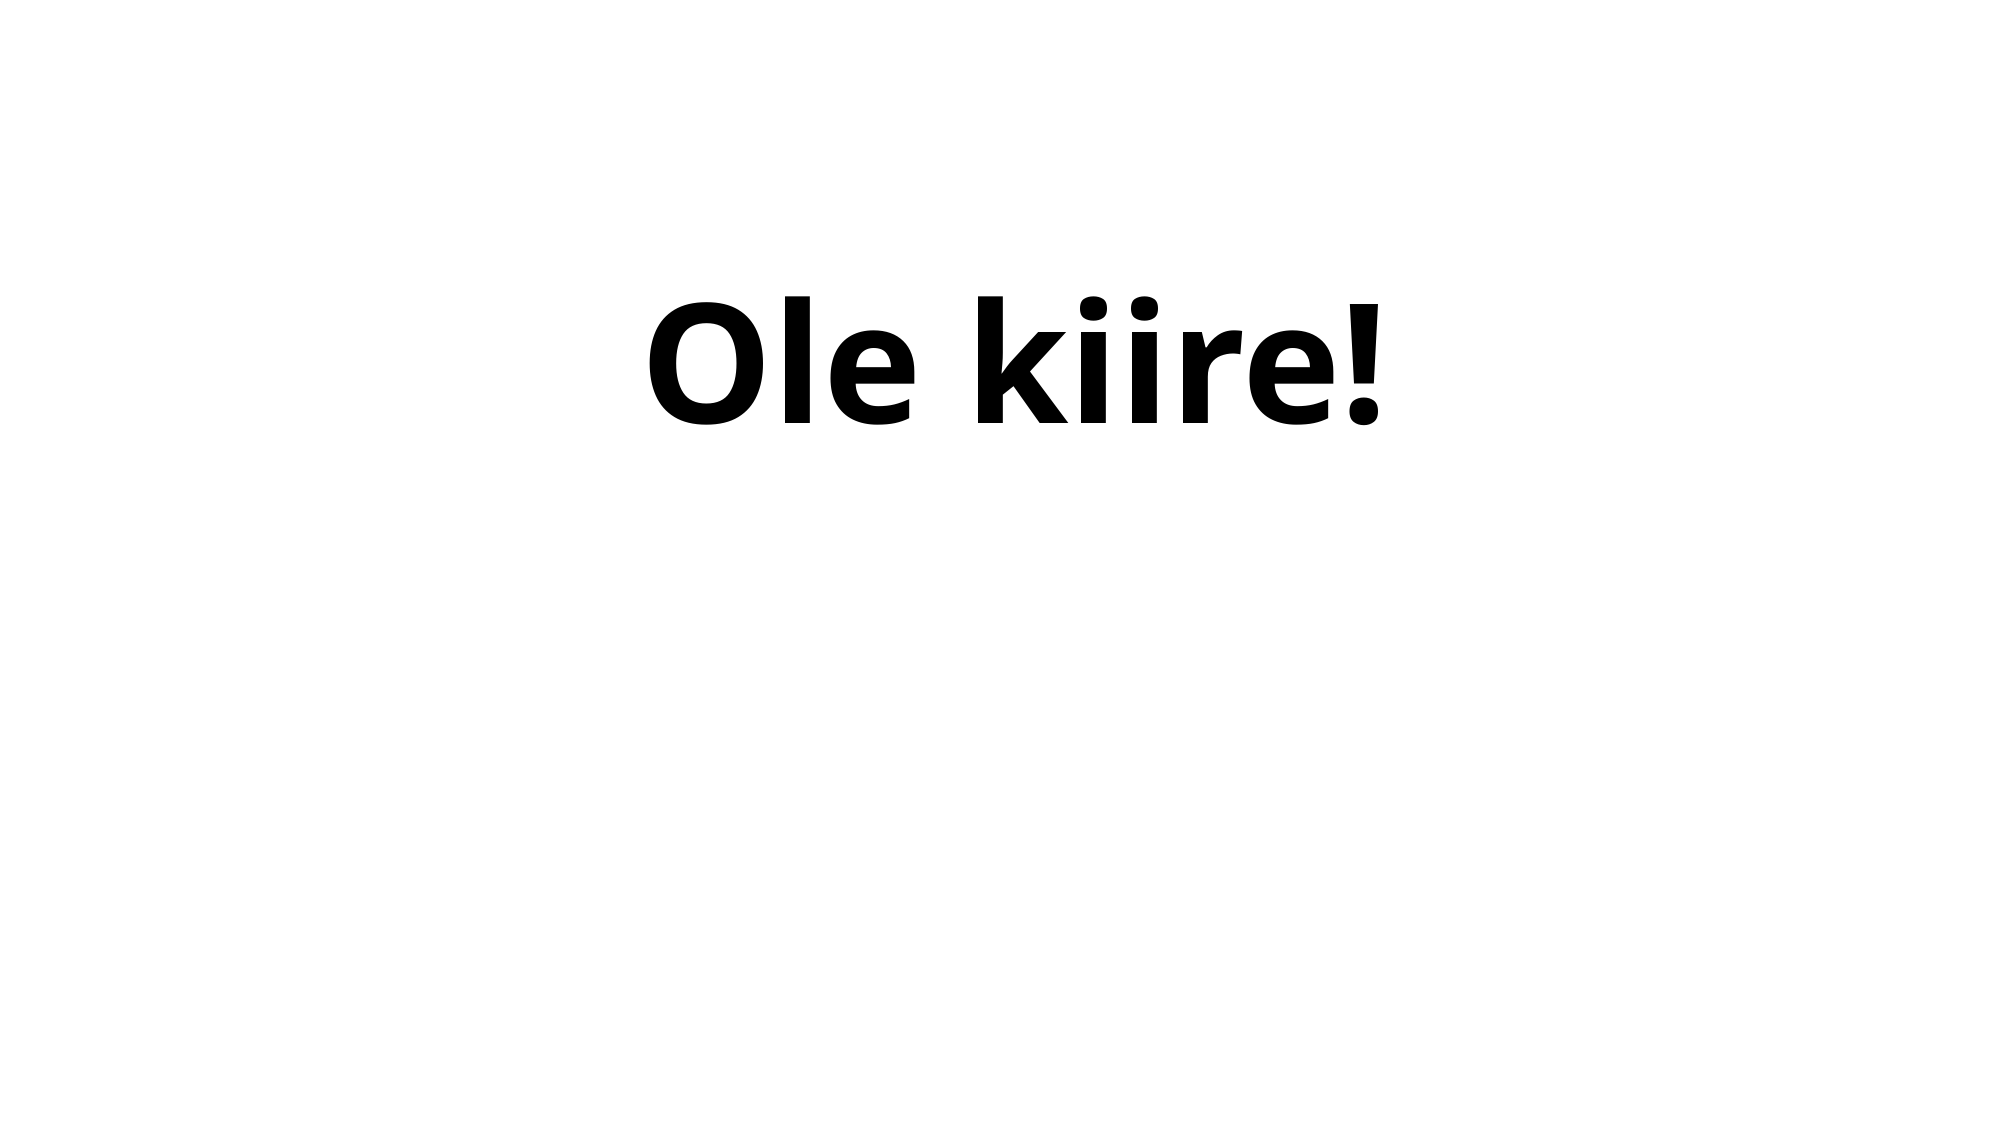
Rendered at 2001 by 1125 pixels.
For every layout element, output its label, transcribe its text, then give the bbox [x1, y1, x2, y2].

title Ole kiire! [46, 191, 1983, 548]
